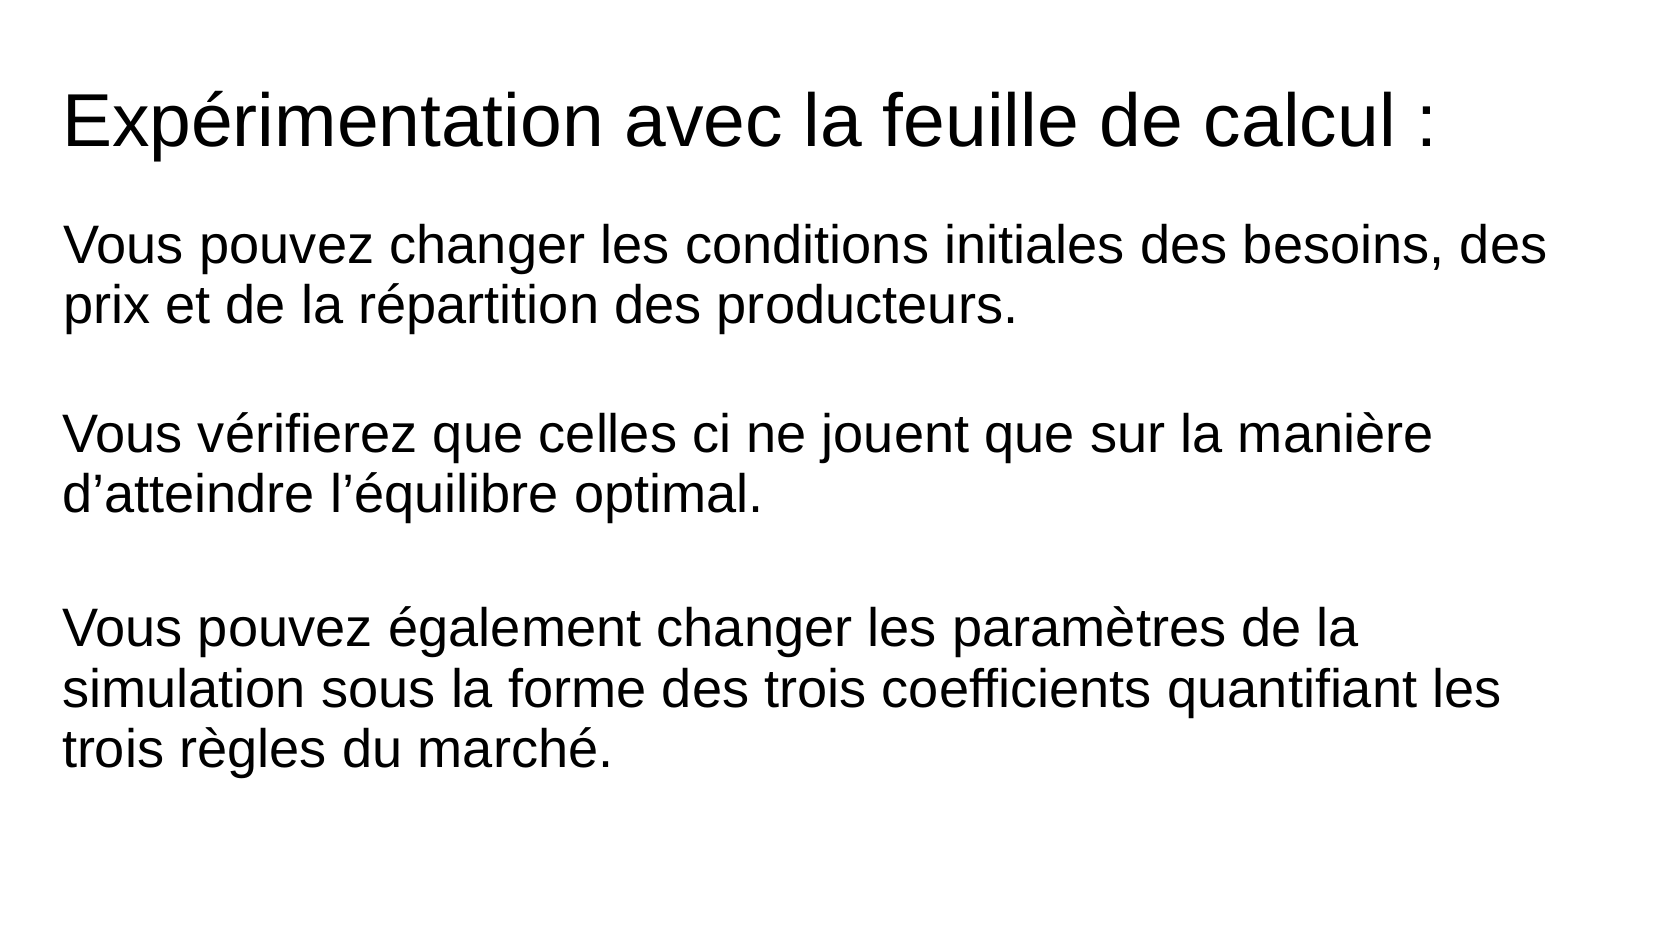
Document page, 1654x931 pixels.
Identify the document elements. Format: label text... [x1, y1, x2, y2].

text_box Vous vérifierez que celles ci ne jouent que sur la manière d’atteindre l’équilibre optimal. [47, 395, 1493, 532]
text_box Vous pouvez changer les conditions initiales des besoins, des prix et de la répartition des producteurs. [48, 206, 1630, 343]
text_box Vous pouvez également changer les paramètres de la simulation sous la forme des trois coefficients quantifiant les trois règles du marché. [47, 590, 1629, 787]
text_box Expérimentation avec la feuille de calcul : [47, 70, 1629, 170]
